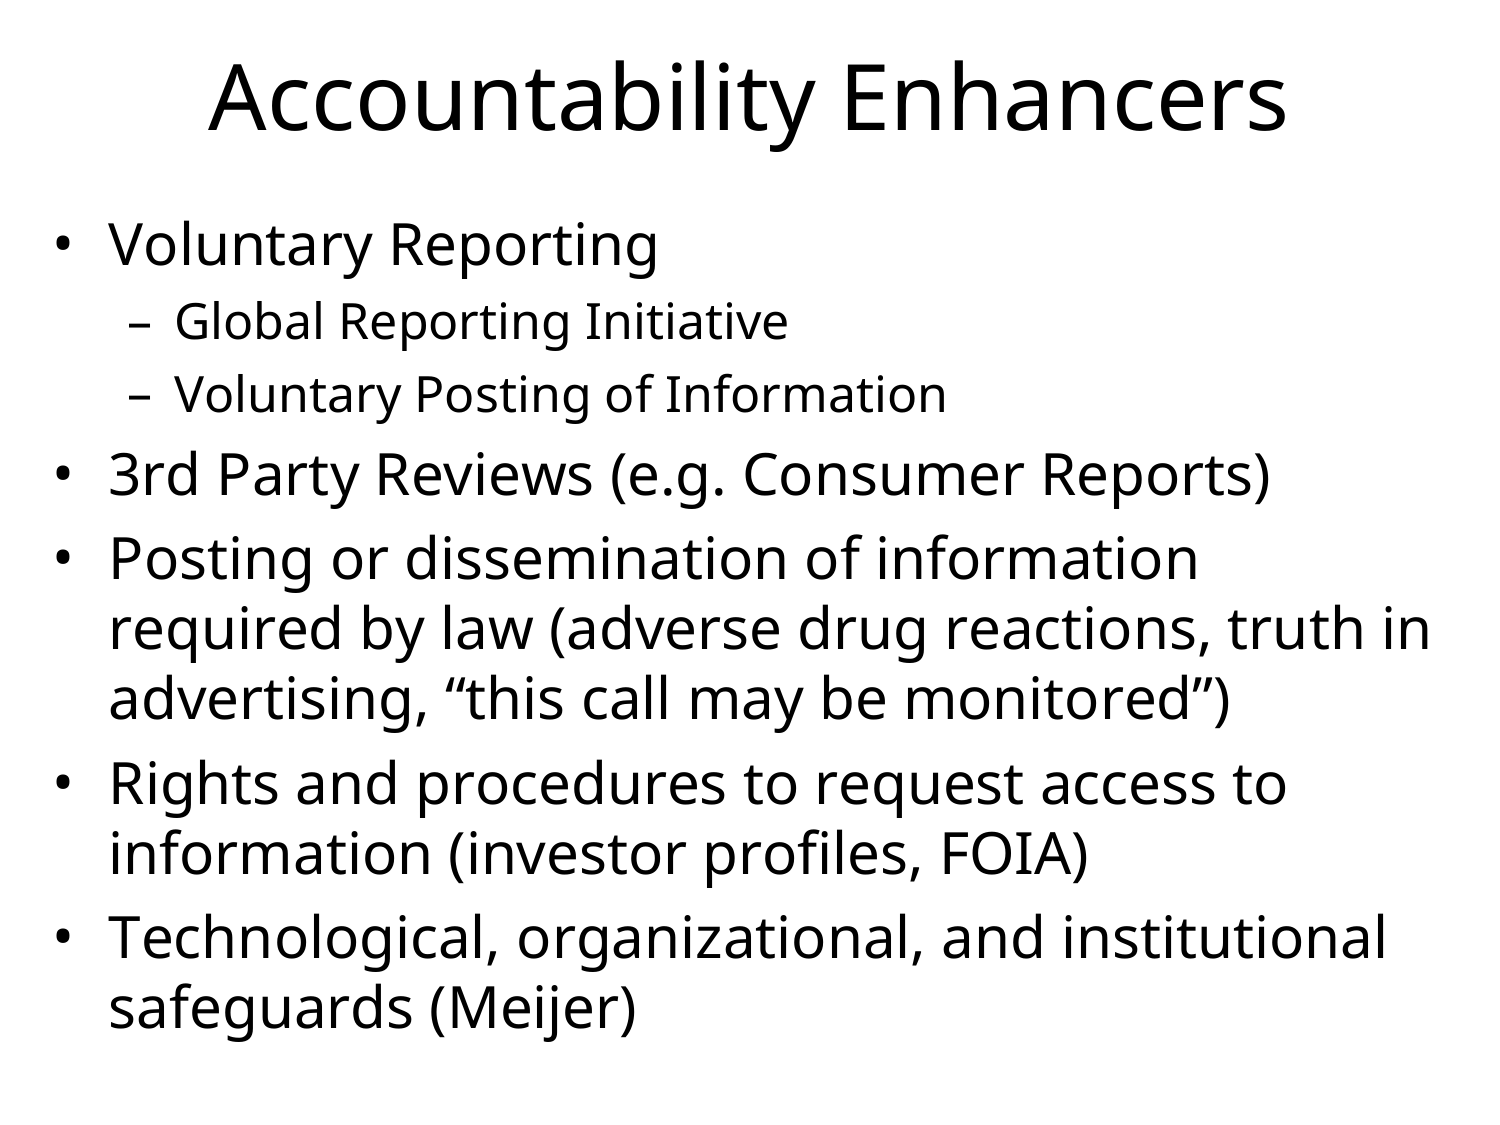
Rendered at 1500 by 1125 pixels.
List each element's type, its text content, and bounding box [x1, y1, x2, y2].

list Voluntary Reporting Global Reporting Initiative Voluntary Posting of Information 3rd Party Reviews (e.g. Consumer Reports) Posting or dissemination of information required by law (adverse drug reactions, truth in advertising, “this call may be monitored”) Rights and procedures to request access to information (investor profiles, FOIA) Technological, organizational, and institutional safeguards (Meijer) [37, 199, 1450, 1125]
title Accountability Enhancers [112, 0, 1388, 188]
